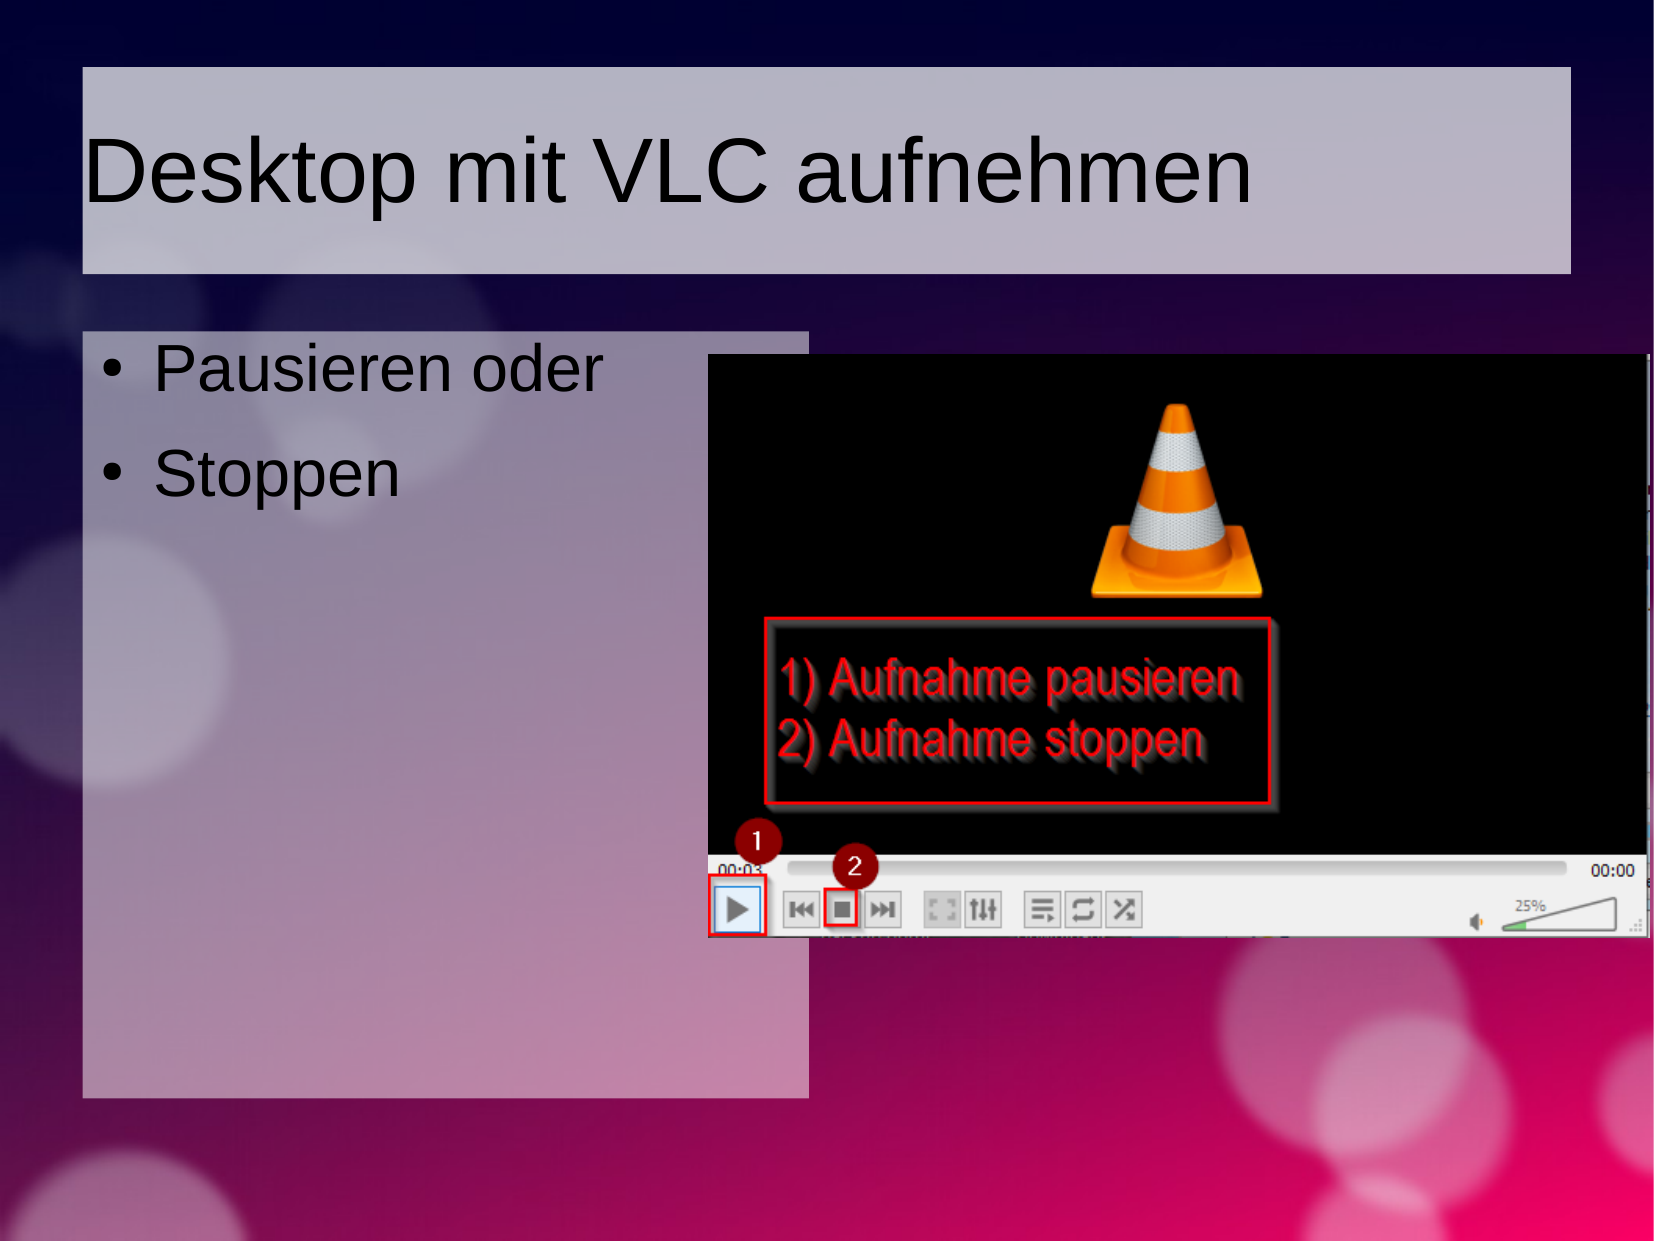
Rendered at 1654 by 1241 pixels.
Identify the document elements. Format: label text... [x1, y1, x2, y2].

title Desktop mit VLC aufnehmen [82, 67, 1571, 275]
list Pausieren oder Stoppen [82, 331, 809, 1099]
picture [0, 0, 1654, 1241]
